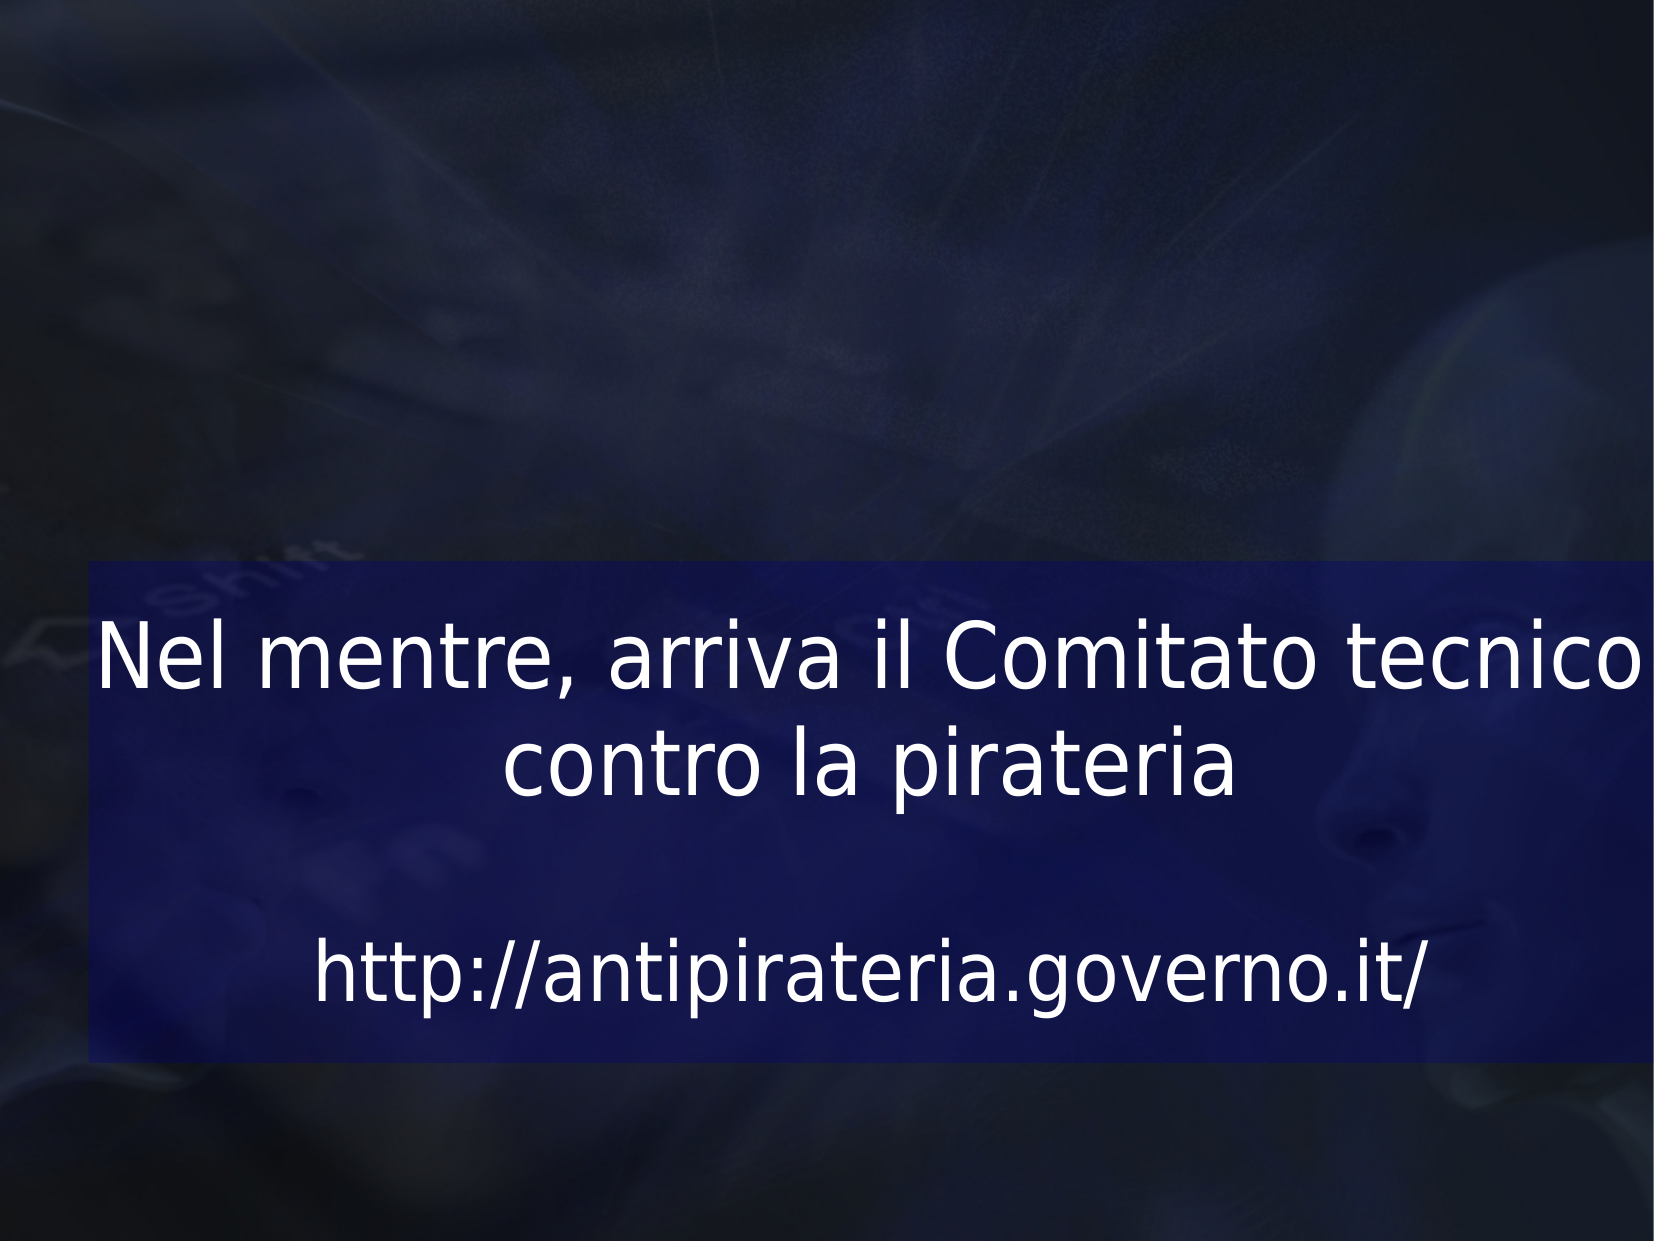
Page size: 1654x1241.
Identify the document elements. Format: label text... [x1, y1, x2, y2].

picture [0, 0, 1654, 1241]
title Nel mentre, arriva il Comitato tecnico contro la pirateria http://antipirateria.governo.it/ [88, 561, 1654, 1063]
